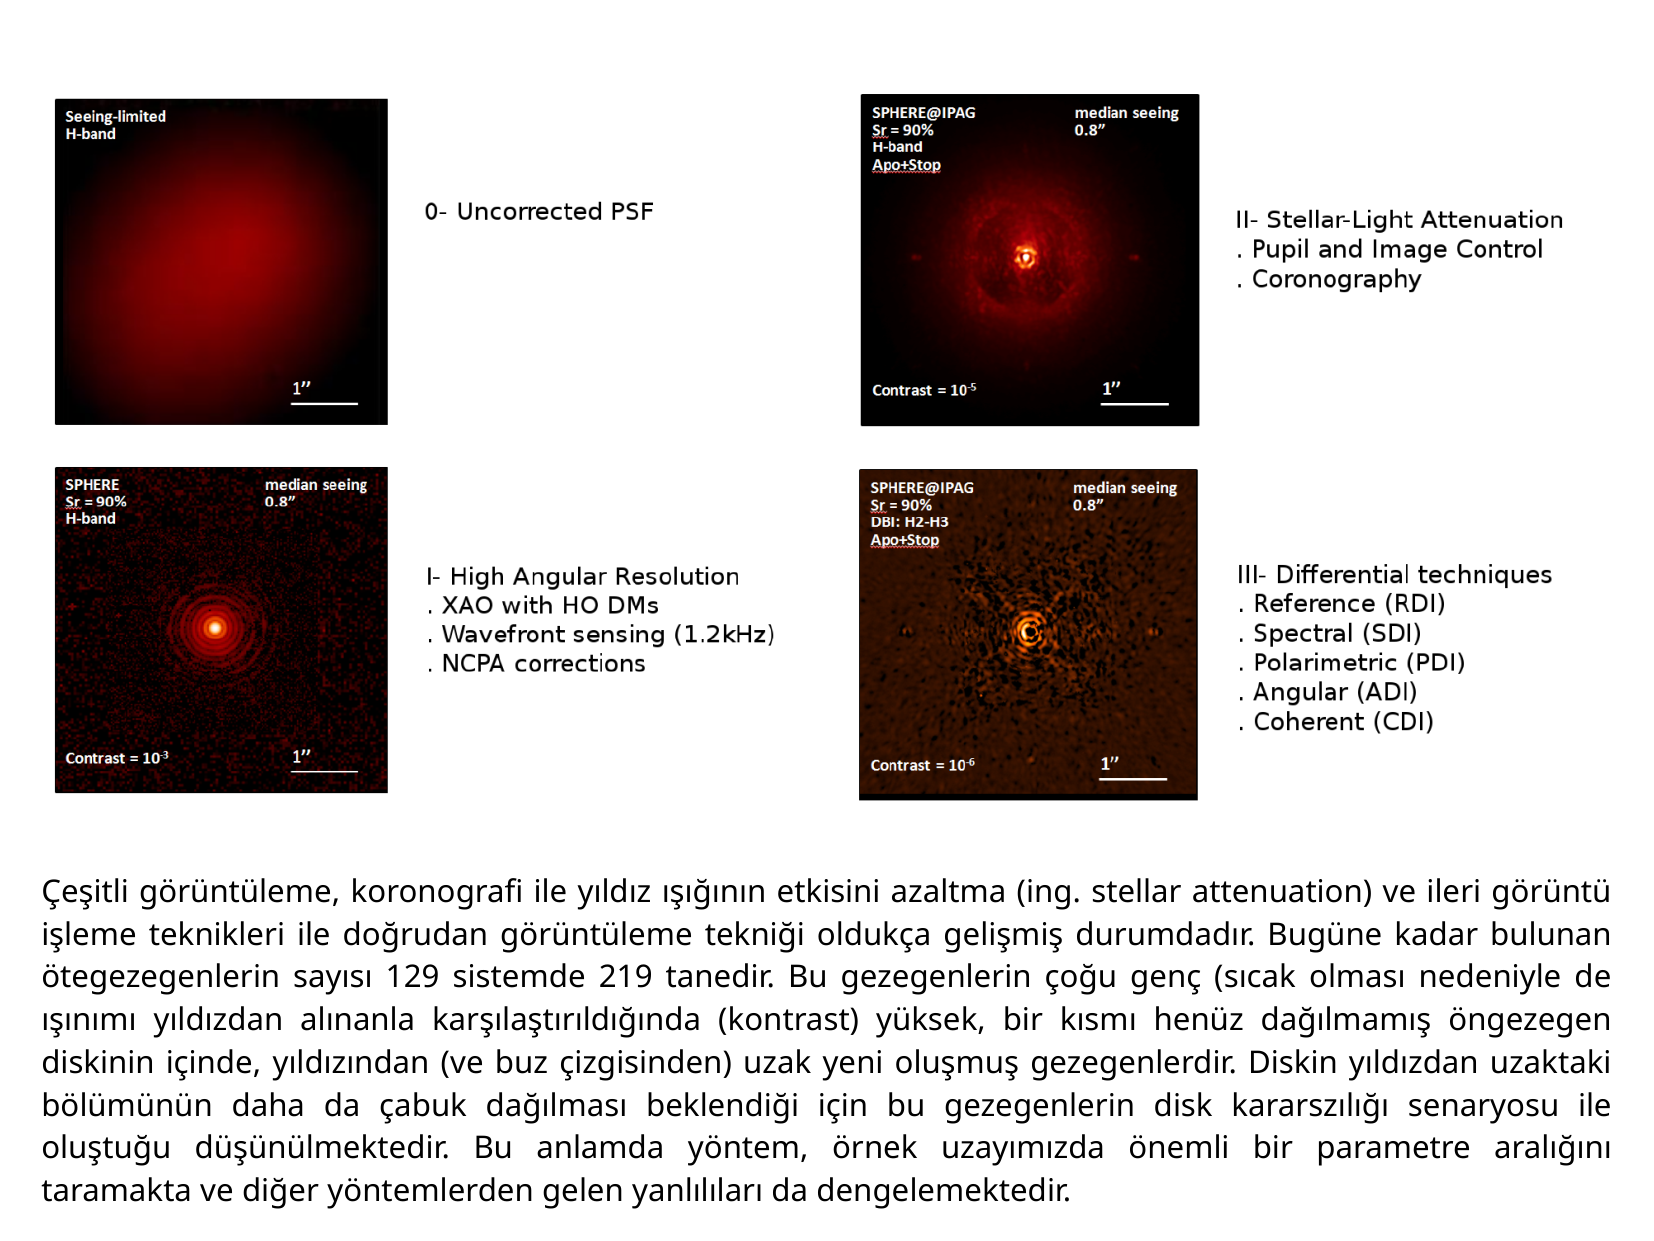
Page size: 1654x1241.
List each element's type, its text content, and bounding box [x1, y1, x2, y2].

picture [25, 73, 805, 805]
picture [817, 67, 1627, 819]
text_box Çeşitli görüntüleme, koronografi ile yıldız ışığının etkisini azaltma (ing. stellar attenuation) ve ileri görüntü işleme teknikleri ile doğrudan görüntüleme tekniği oldukça gelişmiş durumdadır. Bugüne kadar bulunan ötegezegenlerin sayısı 129 sistemde 219 tanedir. Bu gezegenlerin çoğu genç (sıcak olması nedeniyle de ışınımı yıldızdan alınanla karşılaştırıldığında (kontrast) yüksek, bir kısmı henüz dağılmamış öngezegen diskinin içinde, yıldızından (ve buz çizgisinden) uzak yeni oluşmuş gezegenlerdir. Diskin yıldızdan uzaktaki bölümünün daha da çabuk dağılması beklendiği için bu gezegenlerin disk kararszılığı senaryosu ile oluştuğu düşünülmektedir. Bu anlamda yöntem, örnek uzayımızda önemli bir parametre aralığını taramakta ve diğer yöntemlerden gelen yanlılıları da dengelemektedir. [26, 861, 1629, 1219]
